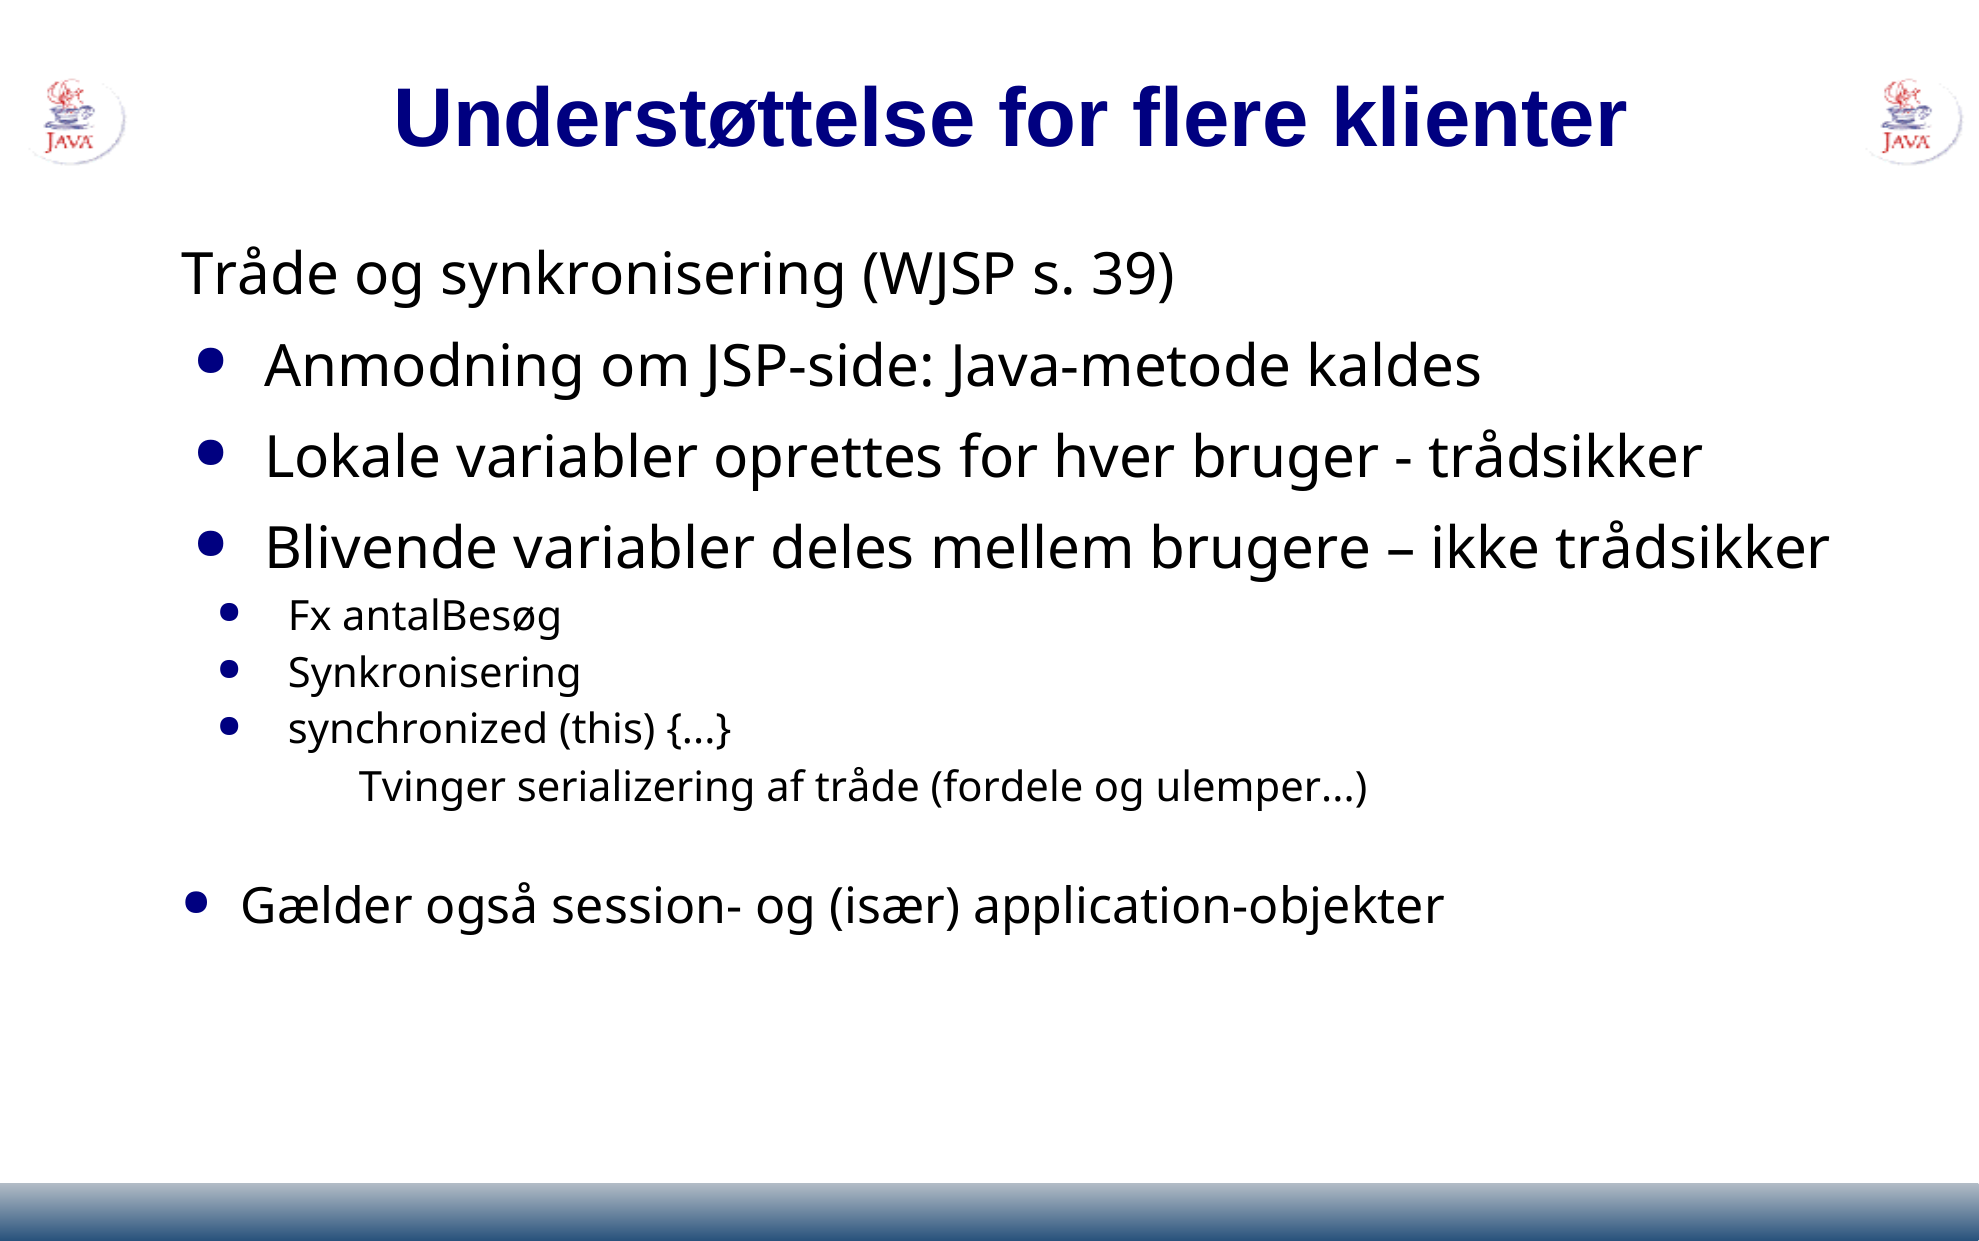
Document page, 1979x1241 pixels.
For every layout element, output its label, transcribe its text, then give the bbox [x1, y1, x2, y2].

title Understøttelse for flere klienter [186, 14, 1835, 222]
list Tråde og synkronisering (WJSP s. 39) Anmodning om JSP-side: Java-metode kaldes Lokale variabler oprettes for hver bruger - trådsikker Blivende variabler deles mellem brugere – ikke trådsikker Fx antalBesøg Synkronisering synchronized (this) {...} Tvinger serializering af tråde (fordele og ulemper...) Gælder også session- og (især) application-objekter [181, 232, 1833, 908]
picture [1849, 71, 1968, 169]
picture [12, 71, 131, 169]
